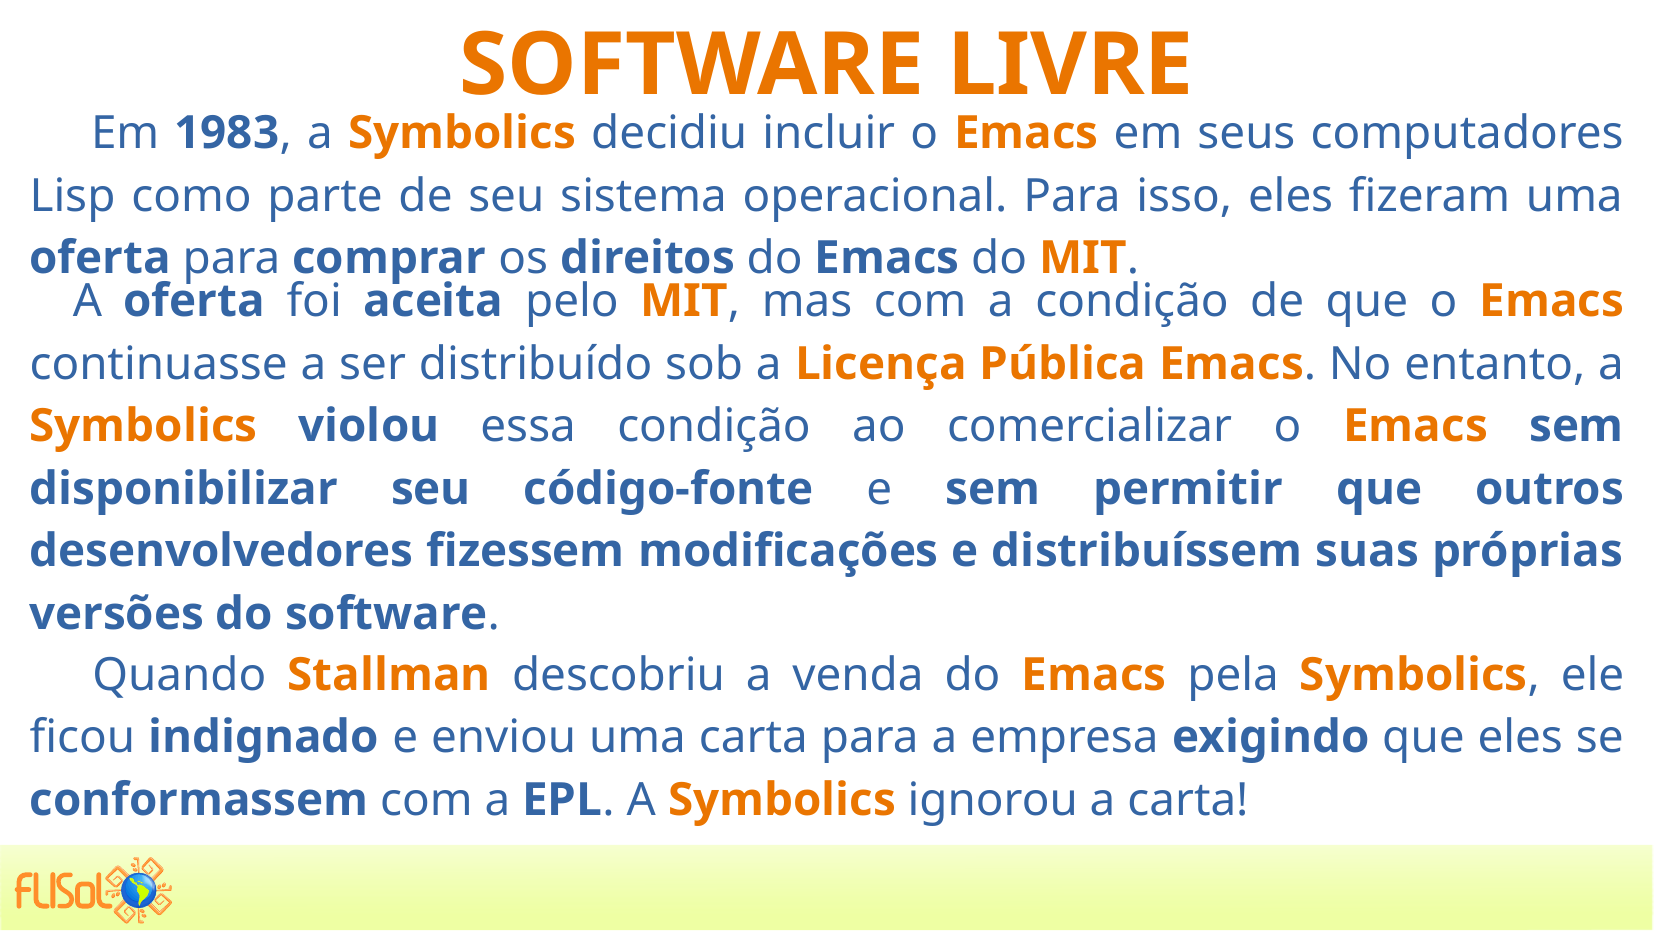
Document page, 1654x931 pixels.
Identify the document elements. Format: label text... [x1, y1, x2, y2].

text_box Em 1983, a Symbolics decidiu incluir o Emacs em seus computadores Lisp como parte de seu sistema operacional. Para isso, eles fizeram uma oferta para comprar os direitos do Emacs do MIT. [29, 115, 1625, 271]
text_box SOFTWARE LIVRE [29, 11, 1625, 110]
text_box Quando Stallman descobriu a venda do Emacs pela Symbolics, ele ficou indignado e enviou uma carta para a empresa exigindo que eles se conformassem com a EPL. A Symbolics ignorou a carta! [29, 657, 1625, 813]
text_box [0, 844, 1654, 931]
text_box A oferta foi aceita pelo MIT, mas com a condição de que o Emacs continuasse a ser distribuído sob a Licença Pública Emacs. No entanto, a Symbolics violou essa condição ao comercializar o Emacs sem disponibilizar seu código-fonte e sem permitir que outros desenvolvedores fizessem modificações e distribuíssem suas próprias versões do software. [29, 300, 1625, 610]
